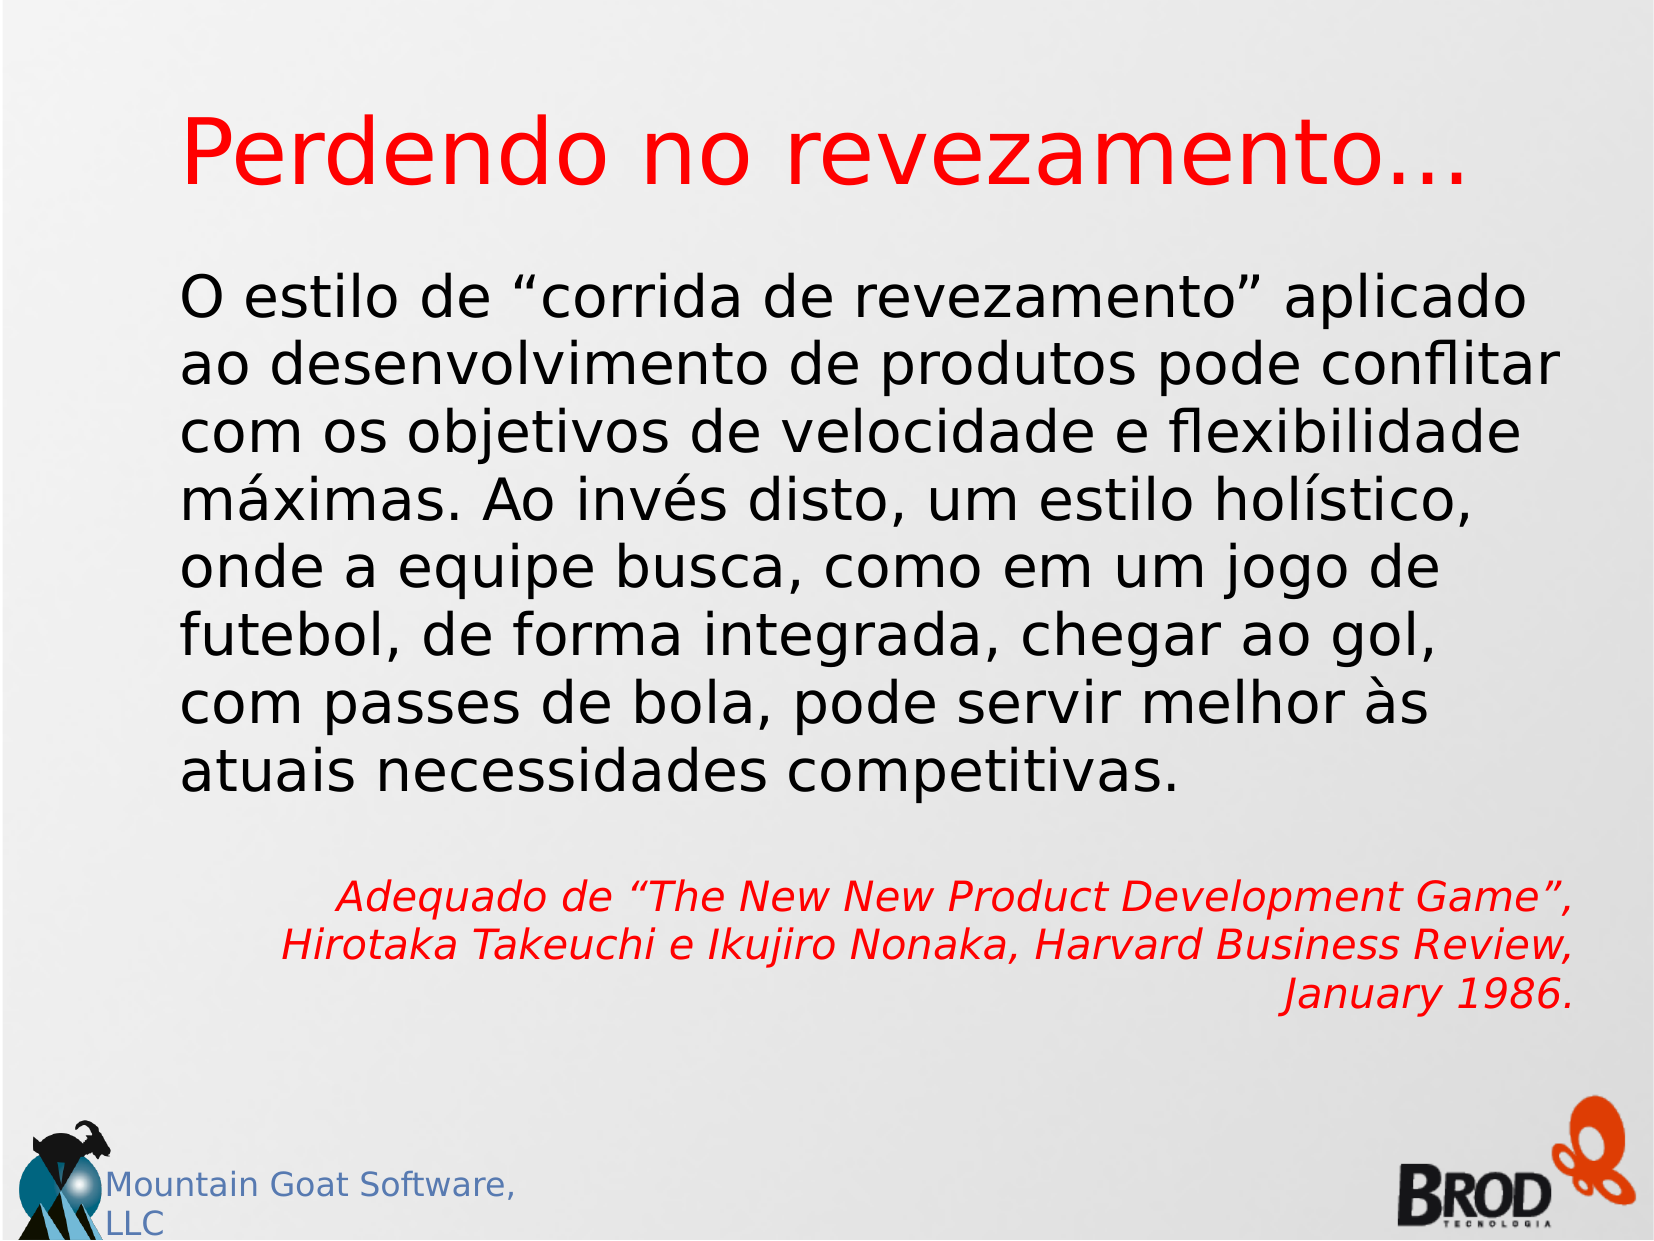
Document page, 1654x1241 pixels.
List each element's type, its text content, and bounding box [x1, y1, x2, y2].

picture [2, 0, 1654, 1241]
title Perdendo no revezamento... [82, 49, 1571, 257]
subtitle O estilo de “corrida de revezamento” aplicado ao desenvolvimento de produtos pode conflitar com os objetivos de velocidade e flexibilidade máximas. Ao invés disto, um estilo holístico, onde a equipe busca, como em um jogo de futebol, de forma integrada, chegar ao gol, com passes de bola, pode servir melhor às atuais necessidades competitivas. Adequado de “The New New Product Development Game”, Hirotaka Takeuchi e Ikujiro Nonaka, Harvard Business Review, January 1986. [179, 262, 1576, 1019]
